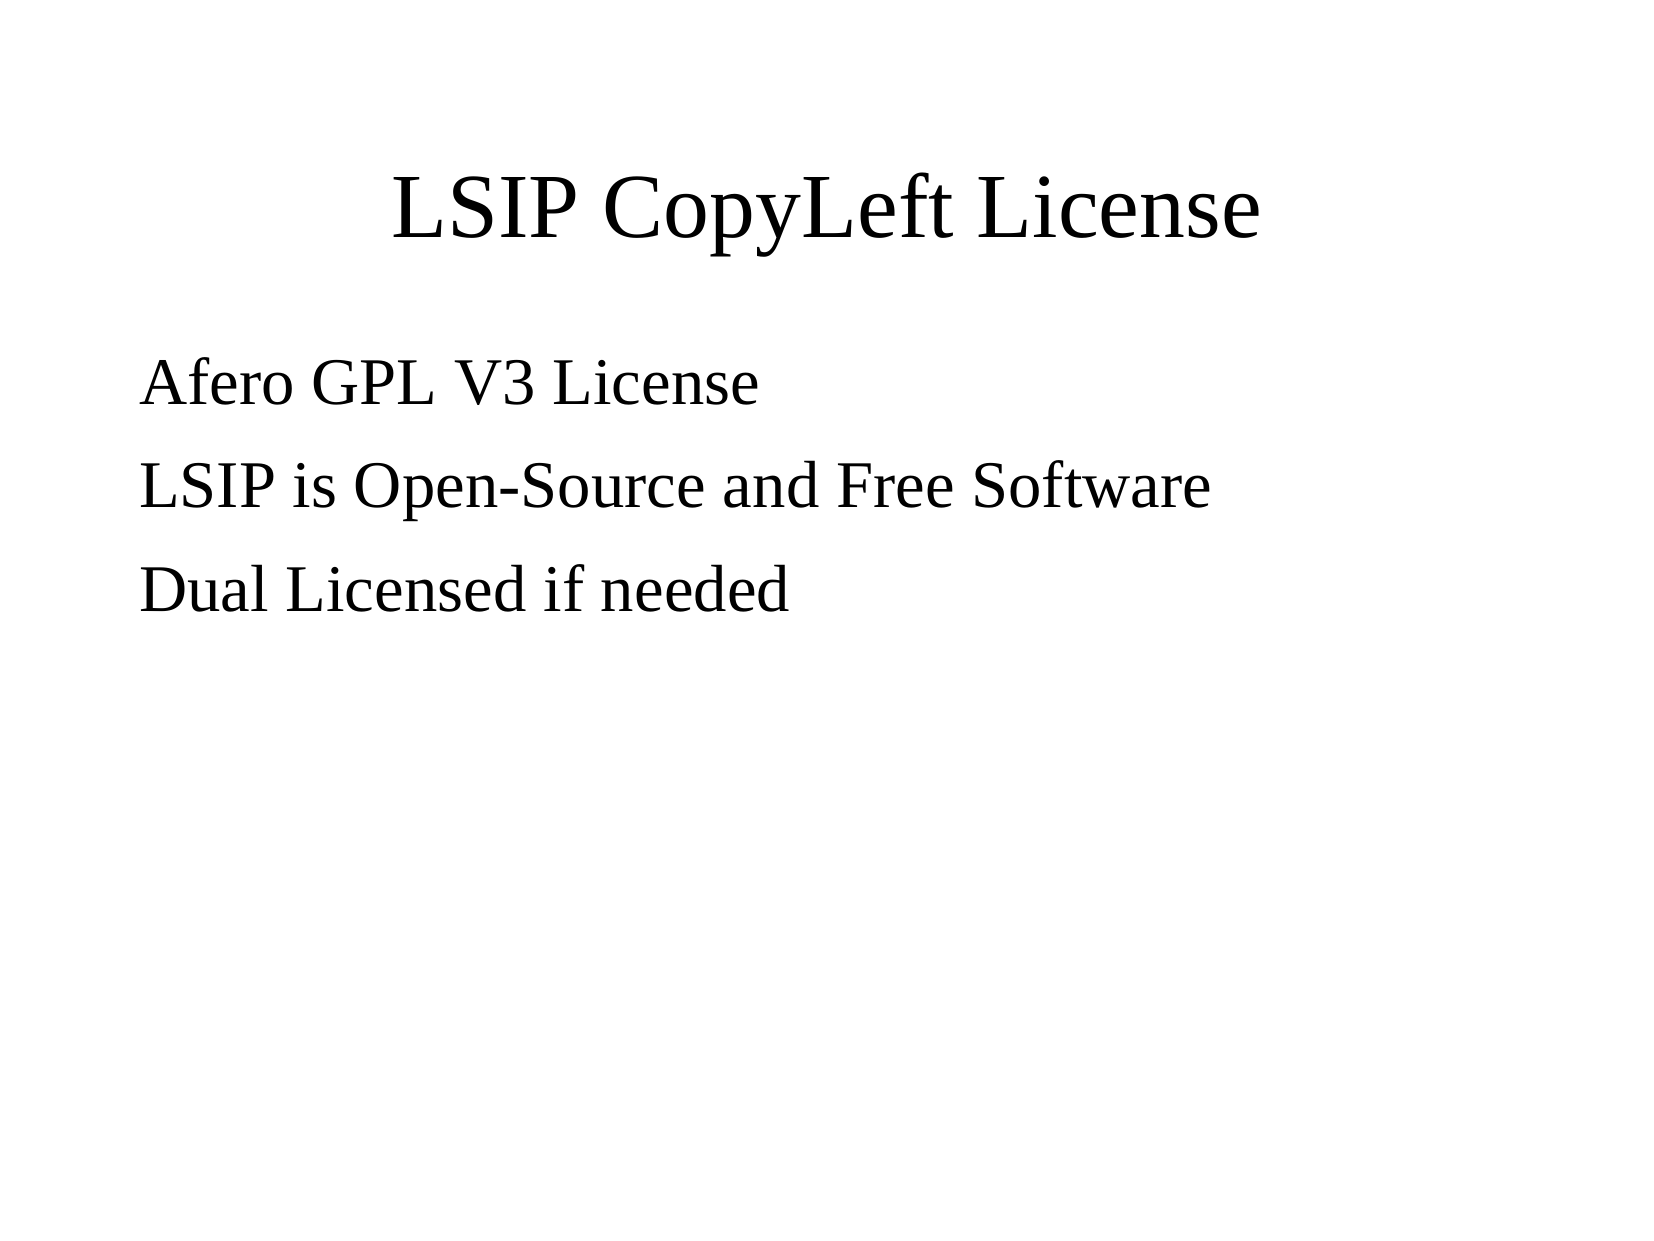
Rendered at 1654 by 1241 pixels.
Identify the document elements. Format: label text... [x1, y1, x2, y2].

title LSIP CopyLeft License [121, 102, 1534, 311]
list Afero GPL V3 License LSIP is Open-Source and Free Software Dual Licensed if needed [121, 344, 1534, 1127]
